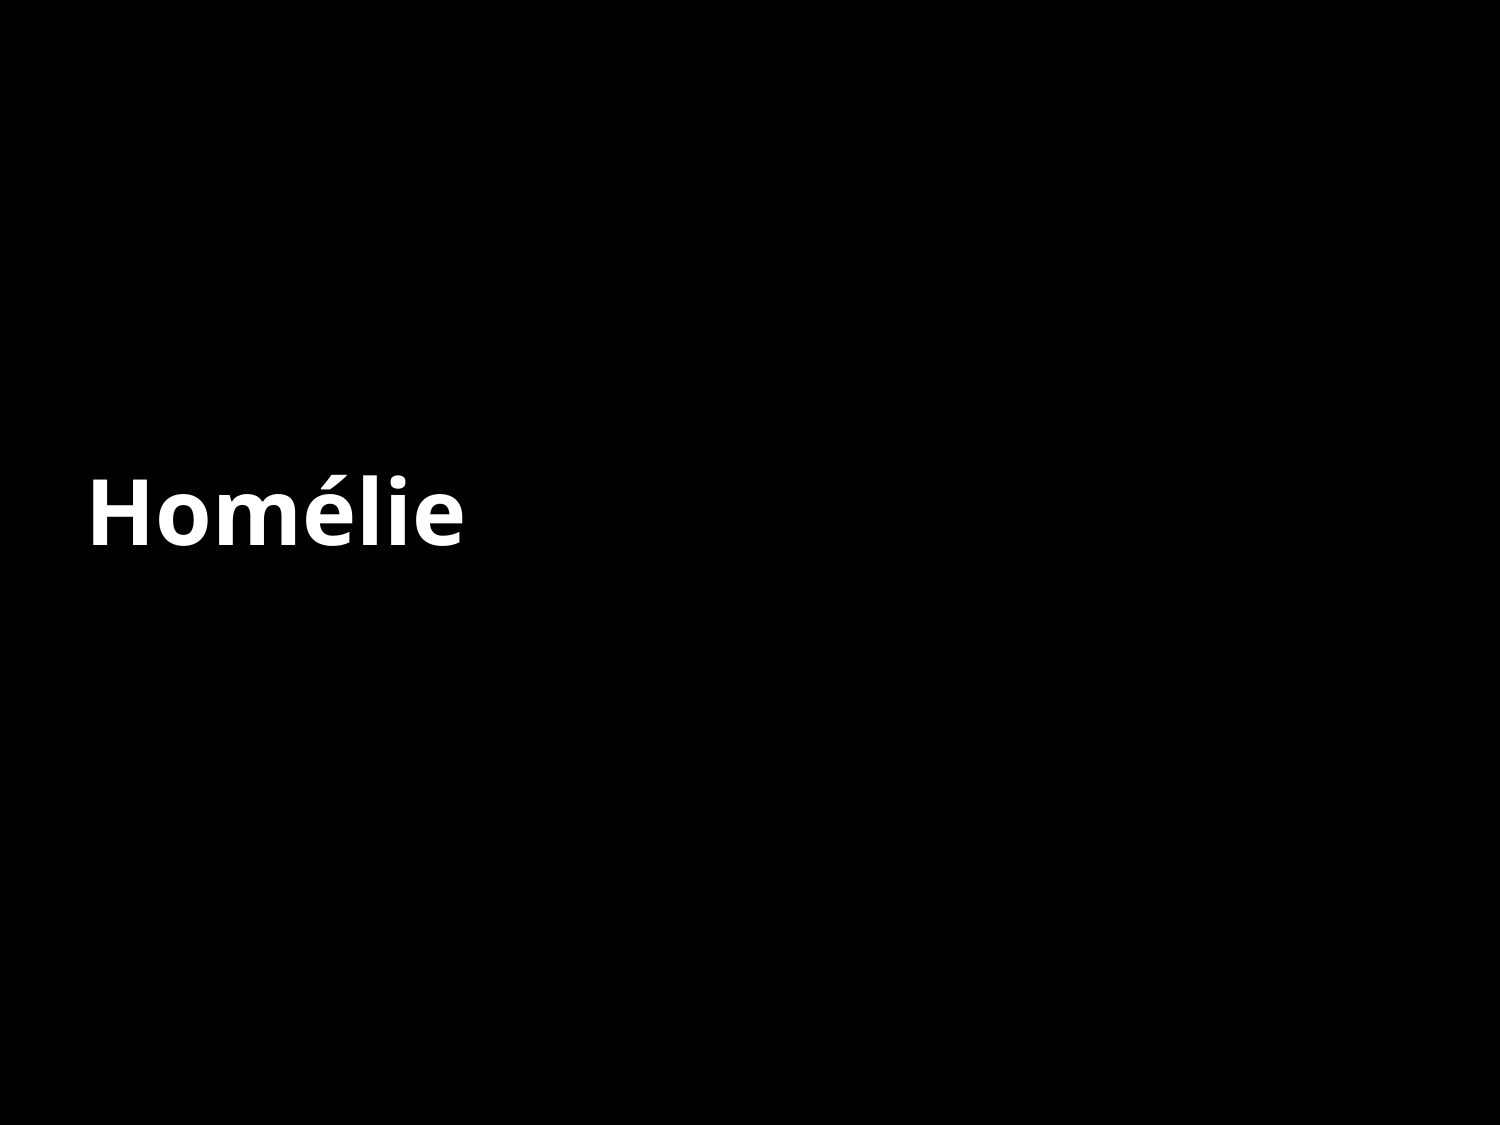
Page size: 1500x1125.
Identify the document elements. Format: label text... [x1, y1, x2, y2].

text_box Homélie [70, 66, 1453, 591]
